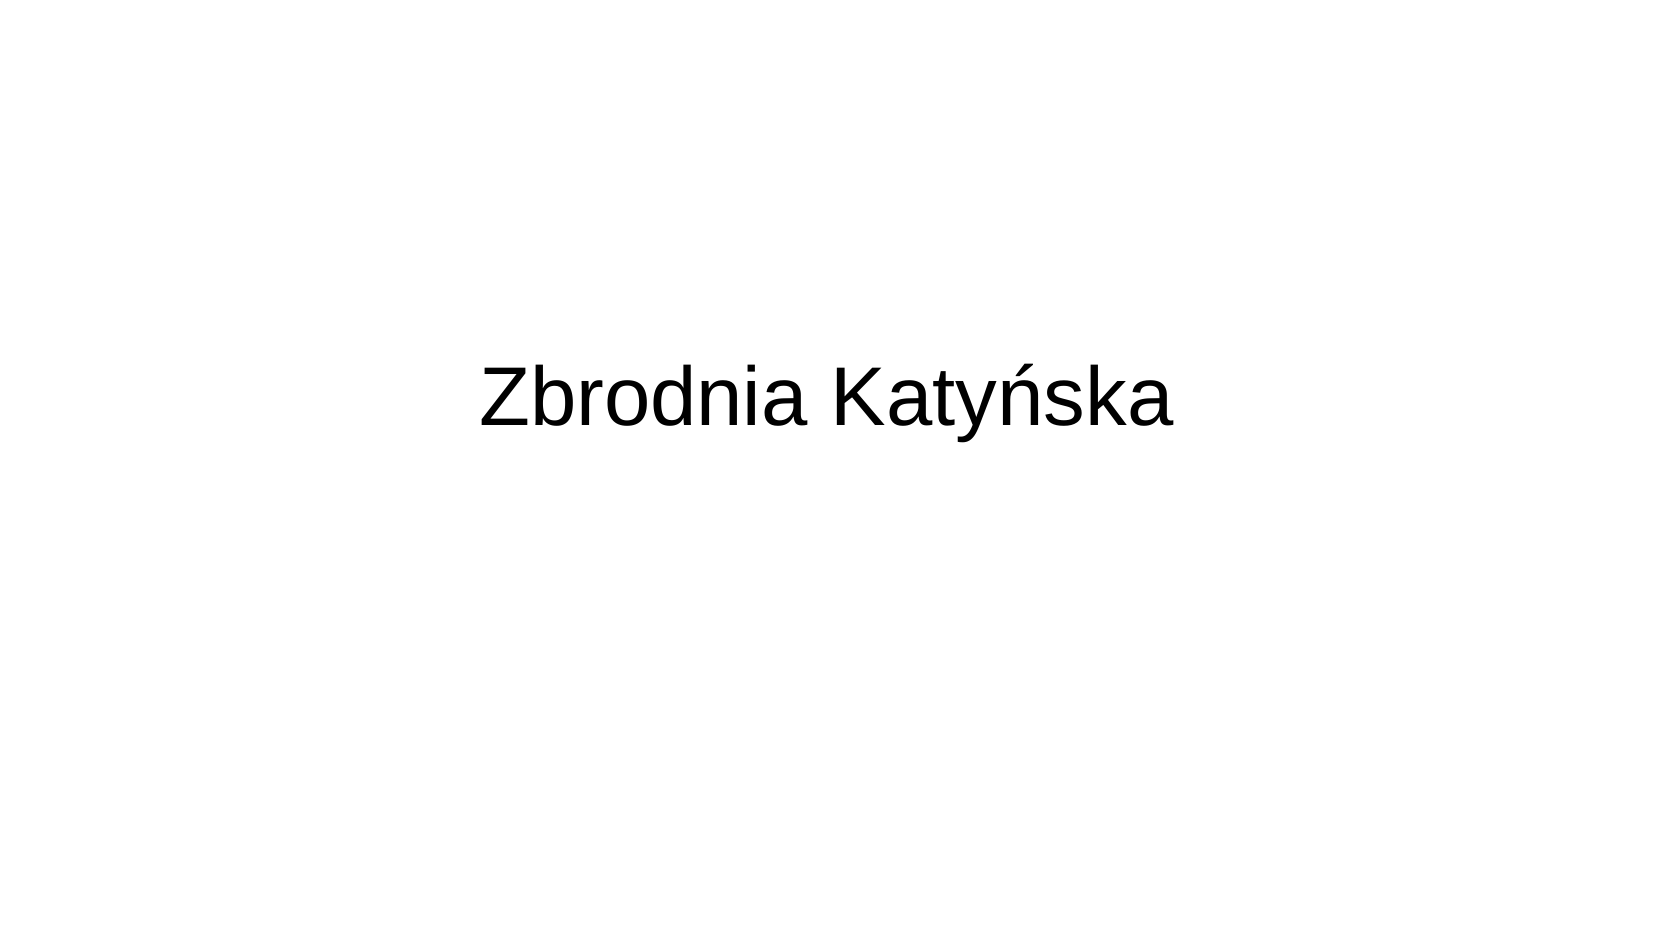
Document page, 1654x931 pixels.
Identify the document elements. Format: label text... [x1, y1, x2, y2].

subtitle Zbrodnia Katyńska [82, 37, 1571, 757]
